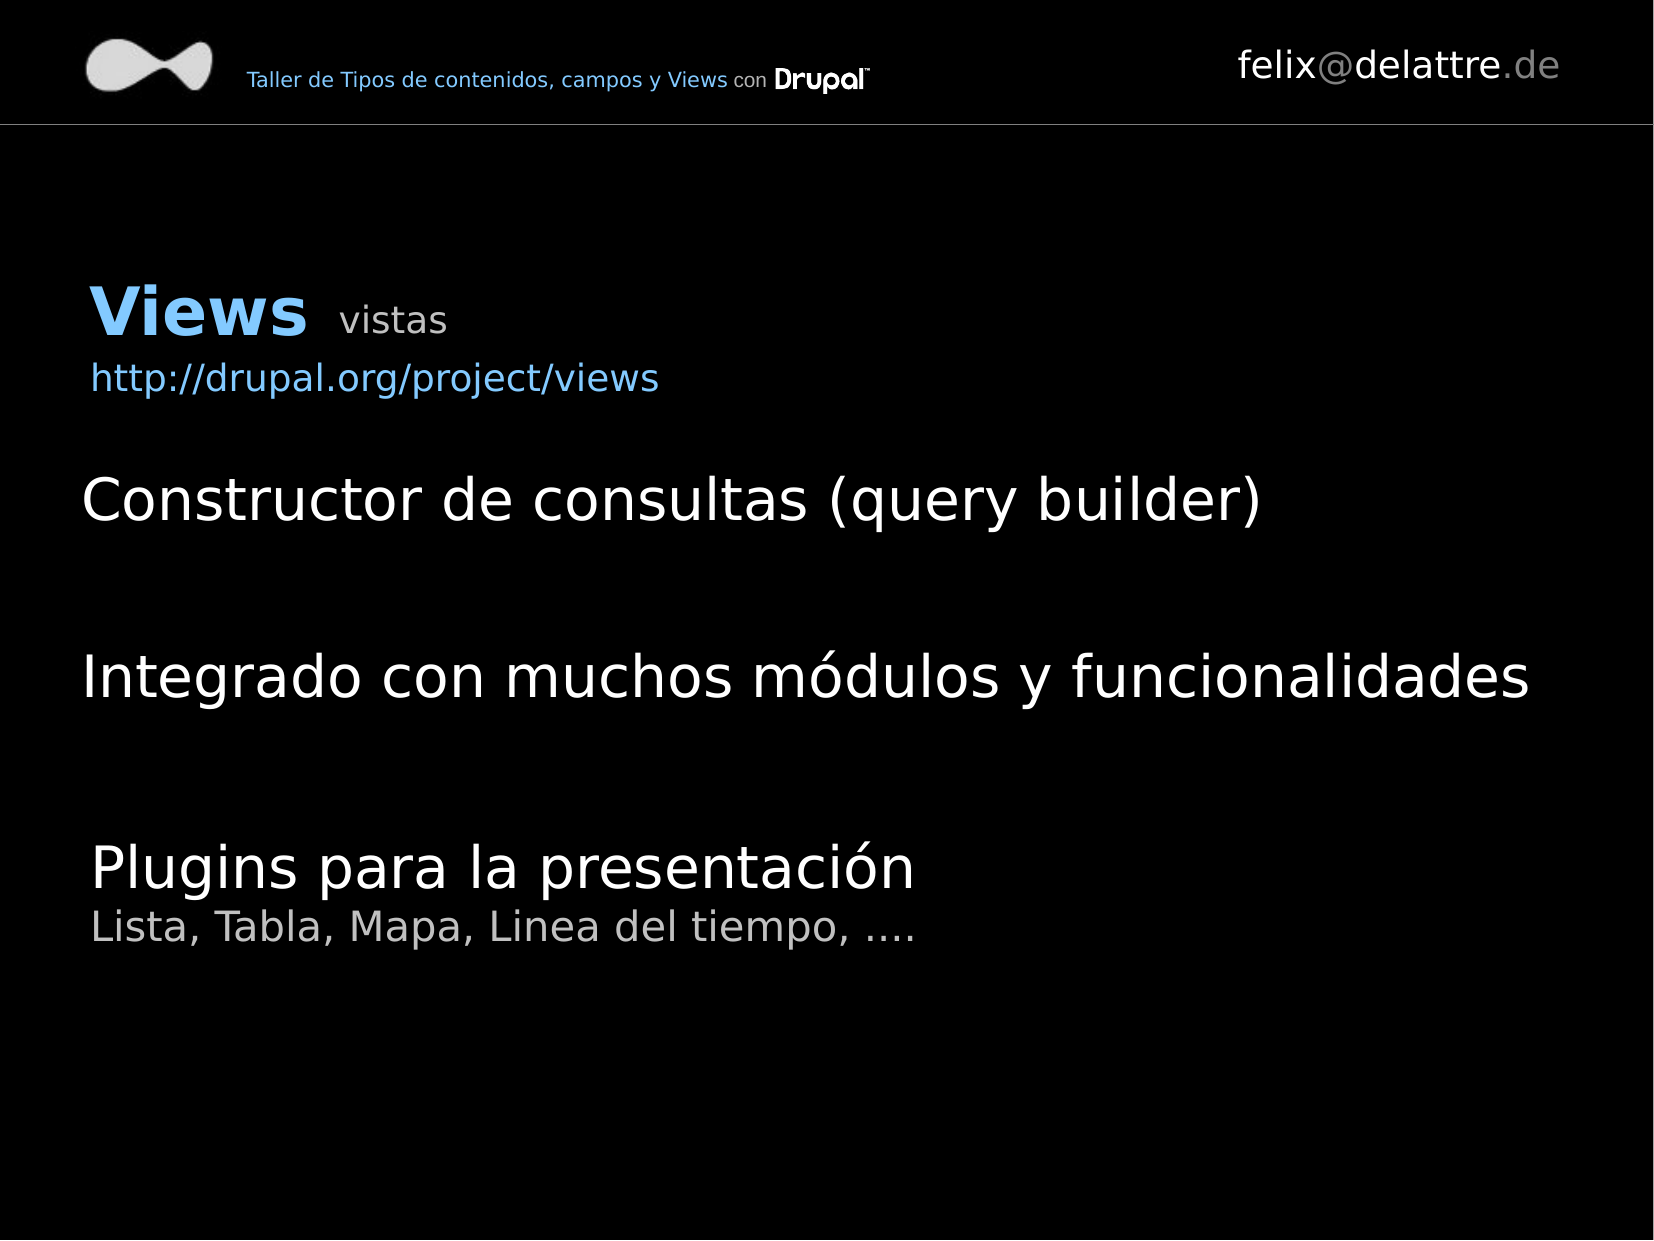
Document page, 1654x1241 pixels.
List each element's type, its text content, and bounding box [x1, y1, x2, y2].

picture [62, 31, 229, 104]
text_box Constructor de consultas (query builder) [57, 450, 1288, 551]
text_box vistas [314, 282, 549, 339]
text_box Plugins para la presentación Lista, Tabla, Mapa, Linea del tiempo, .... [66, 818, 960, 968]
text_box Integrado con muchos módulos y funcionalidades [57, 627, 1556, 728]
text_box Views [65, 257, 334, 368]
text_box http://drupal.org/project/views [66, 339, 685, 417]
